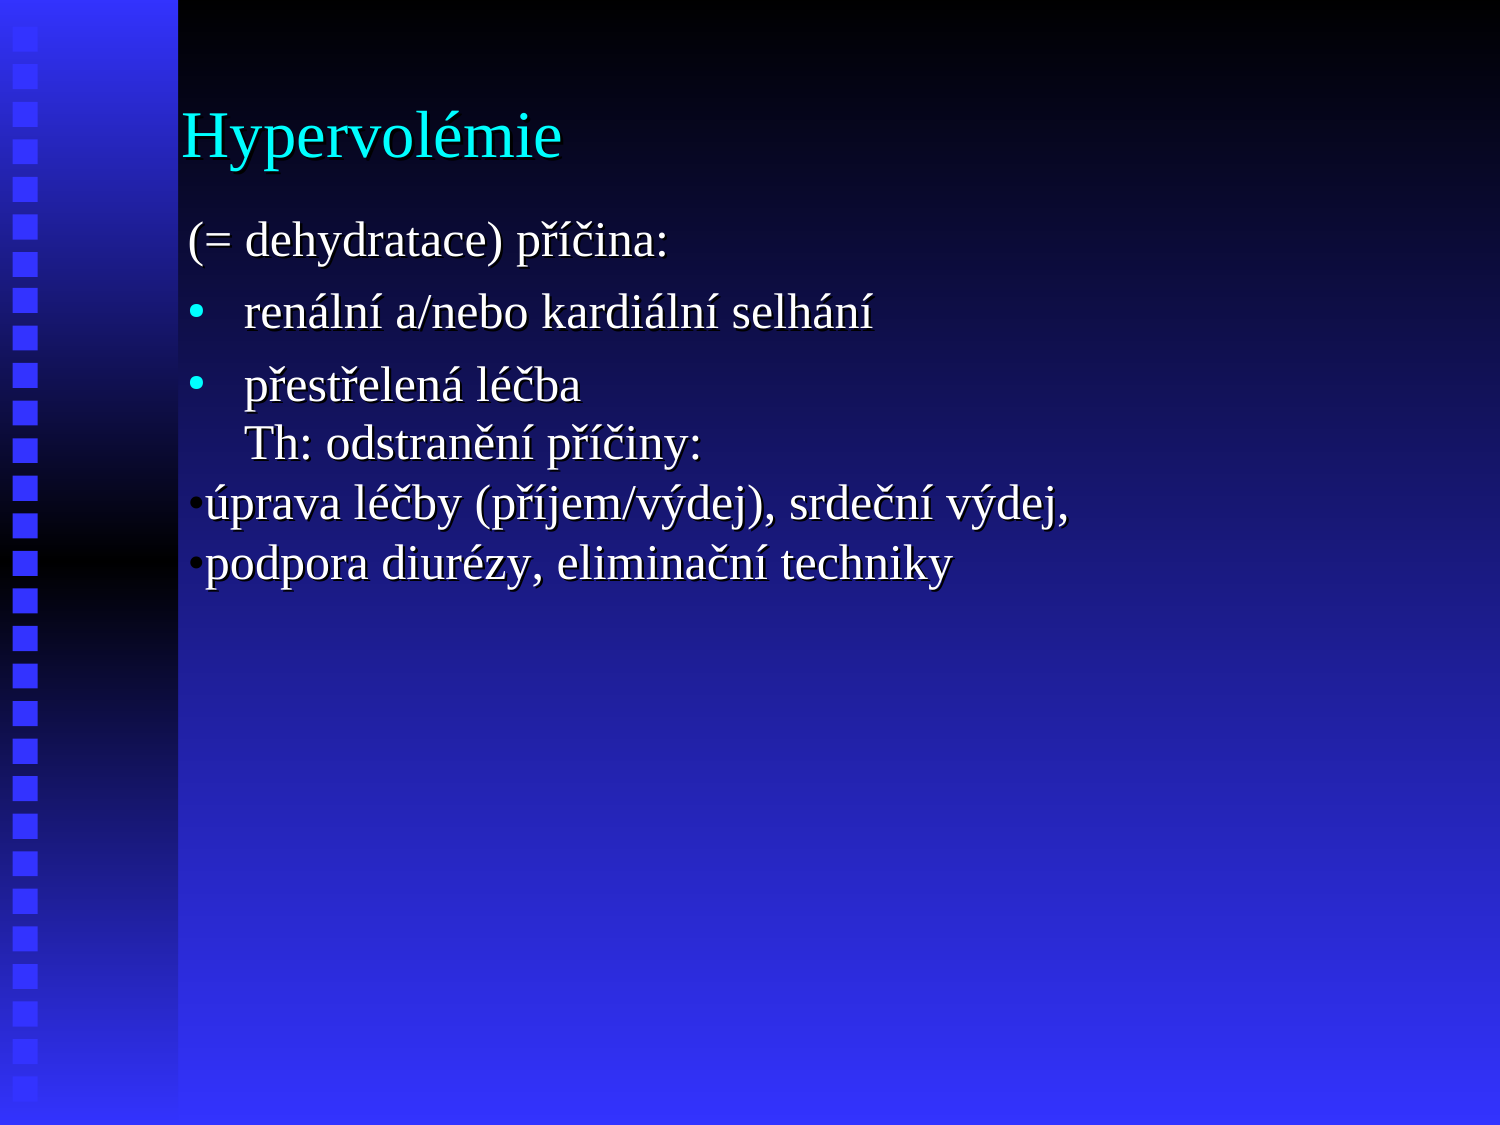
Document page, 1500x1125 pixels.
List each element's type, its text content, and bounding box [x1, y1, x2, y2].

list (= dehydratace) příčina: renální a/nebo kardiální selhání přestřelená léčba Th: odstranění příčiny: úprava léčby (příjem/výdej), srdeční výdej, podpora diurézy, eliminační techniky [187, 208, 1463, 1094]
title Hypervolémie [181, 95, 1457, 170]
